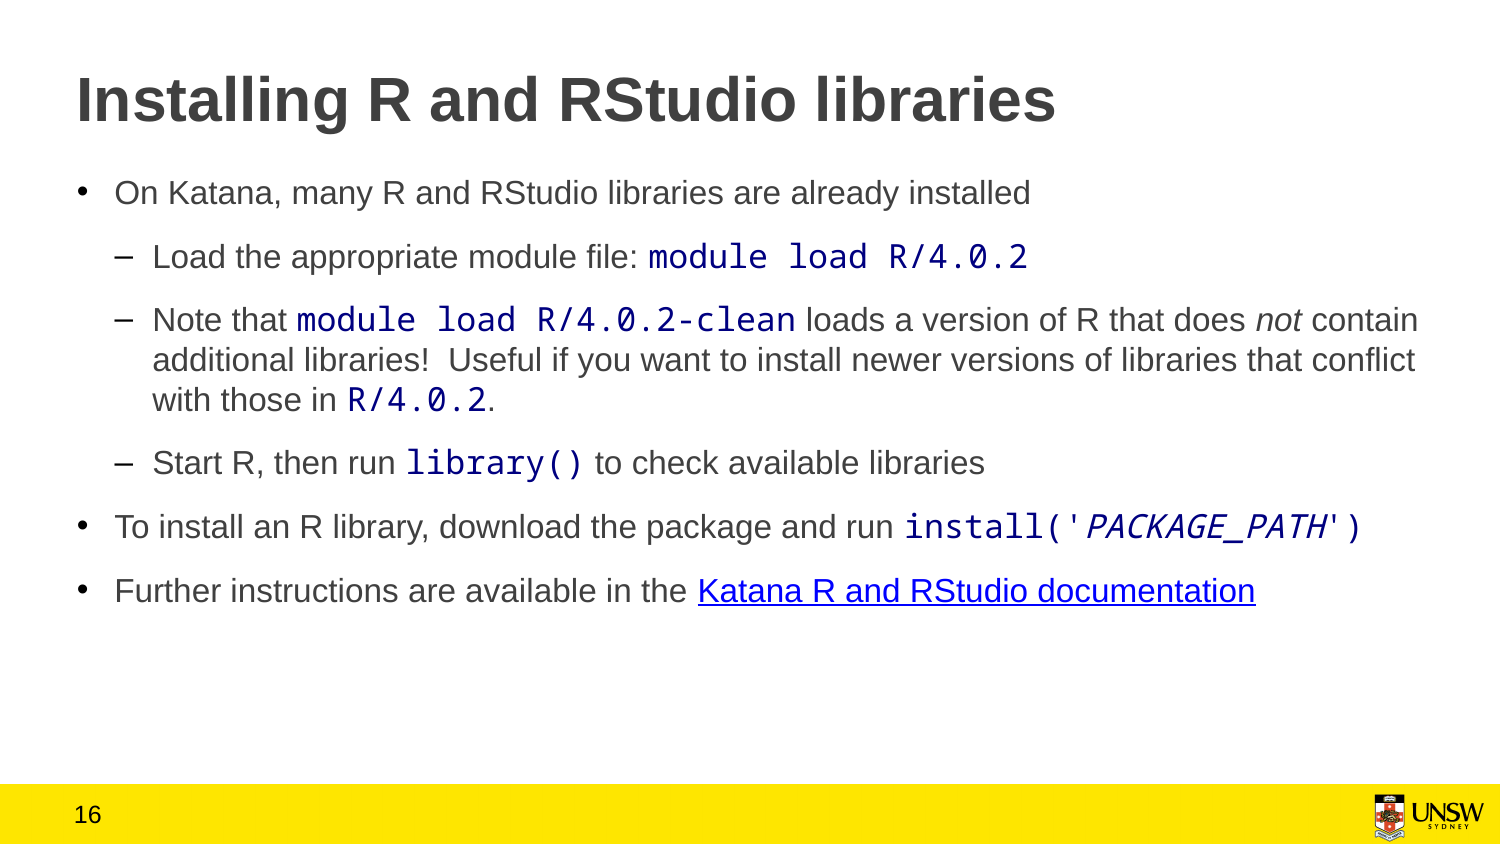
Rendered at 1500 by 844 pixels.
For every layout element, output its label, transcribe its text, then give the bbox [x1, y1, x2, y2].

list On Katana, many R and RStudio libraries are already installed Load the appropriate module file: module load R/4.0.2 Note that module load R/4.0.2-clean loads a version of R that does not contain additional libraries! Useful if you want to install newer versions of libraries that conflict with those in R/4.0.2. Start R, then run library() to check available libraries To install an R library, download the package and run install('PACKAGE_PATH') Further instructions are available in the Katana R and RStudio documentation [76, 171, 1424, 762]
picture [0, 784, 1500, 844]
text_box <number> [59, 791, 219, 839]
title Installing R and RStudio libraries [76, 59, 1427, 136]
